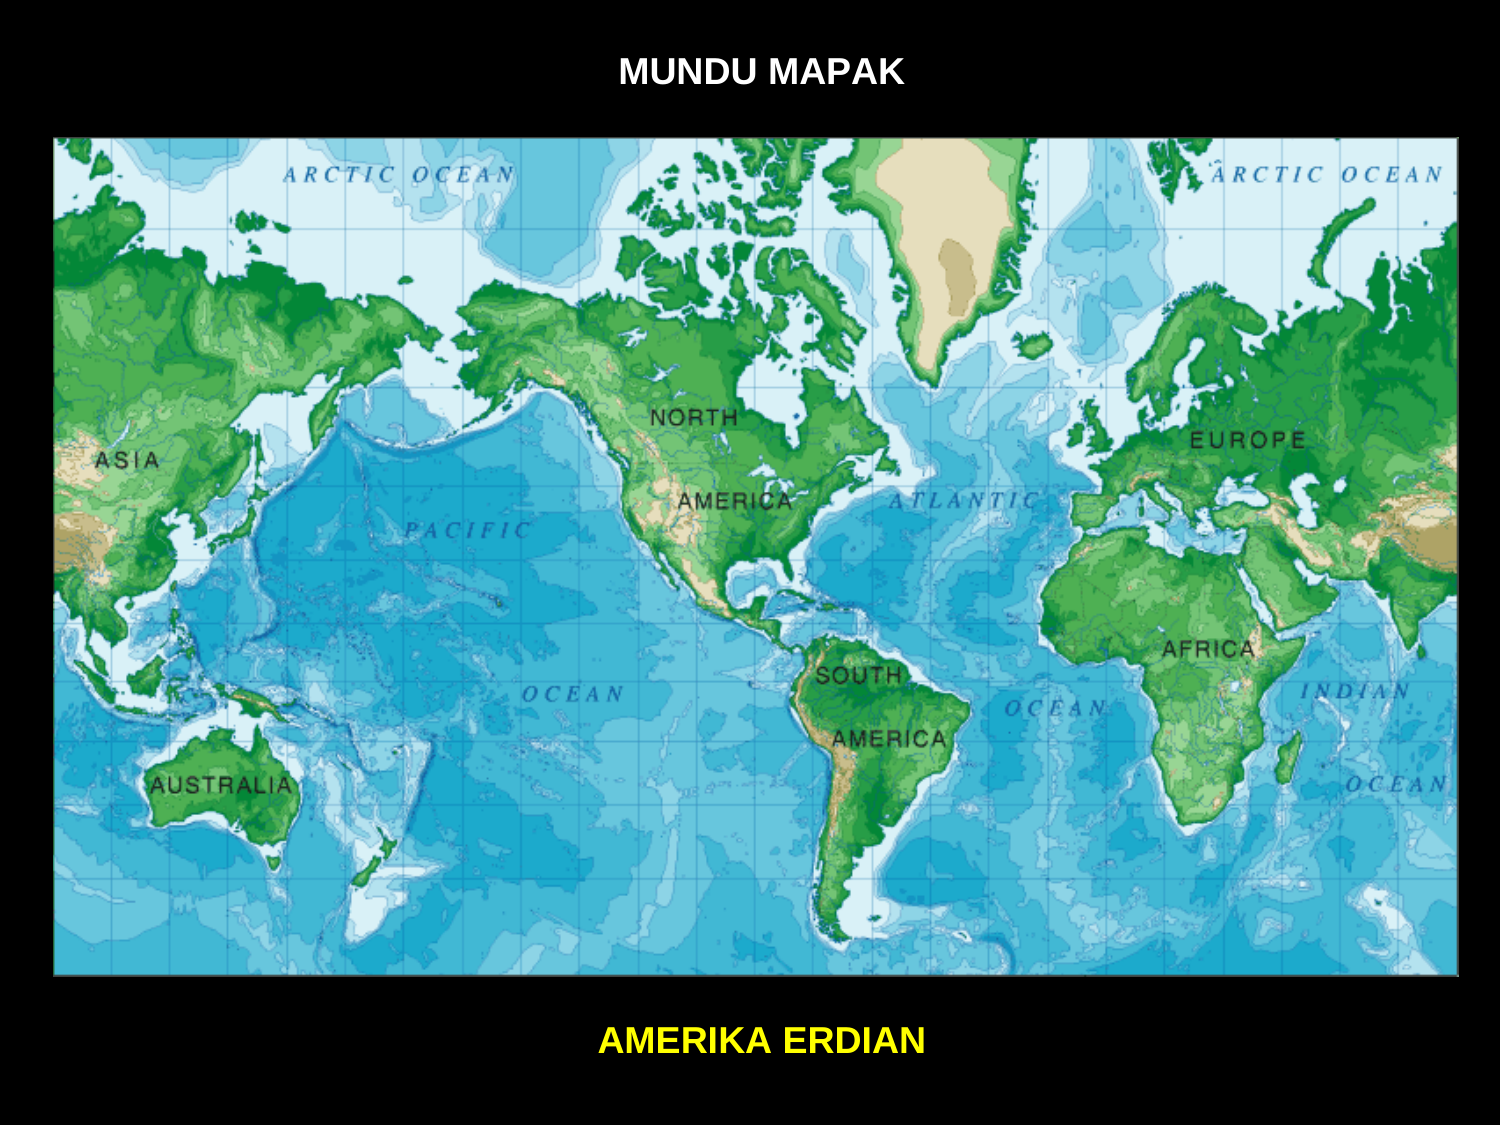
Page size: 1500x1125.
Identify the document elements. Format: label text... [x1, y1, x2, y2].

text_box AMERIKA ERDIAN [407, 1011, 1117, 1069]
picture [53, 137, 1459, 977]
text_box MUNDU MAPAK [407, 42, 1117, 101]
